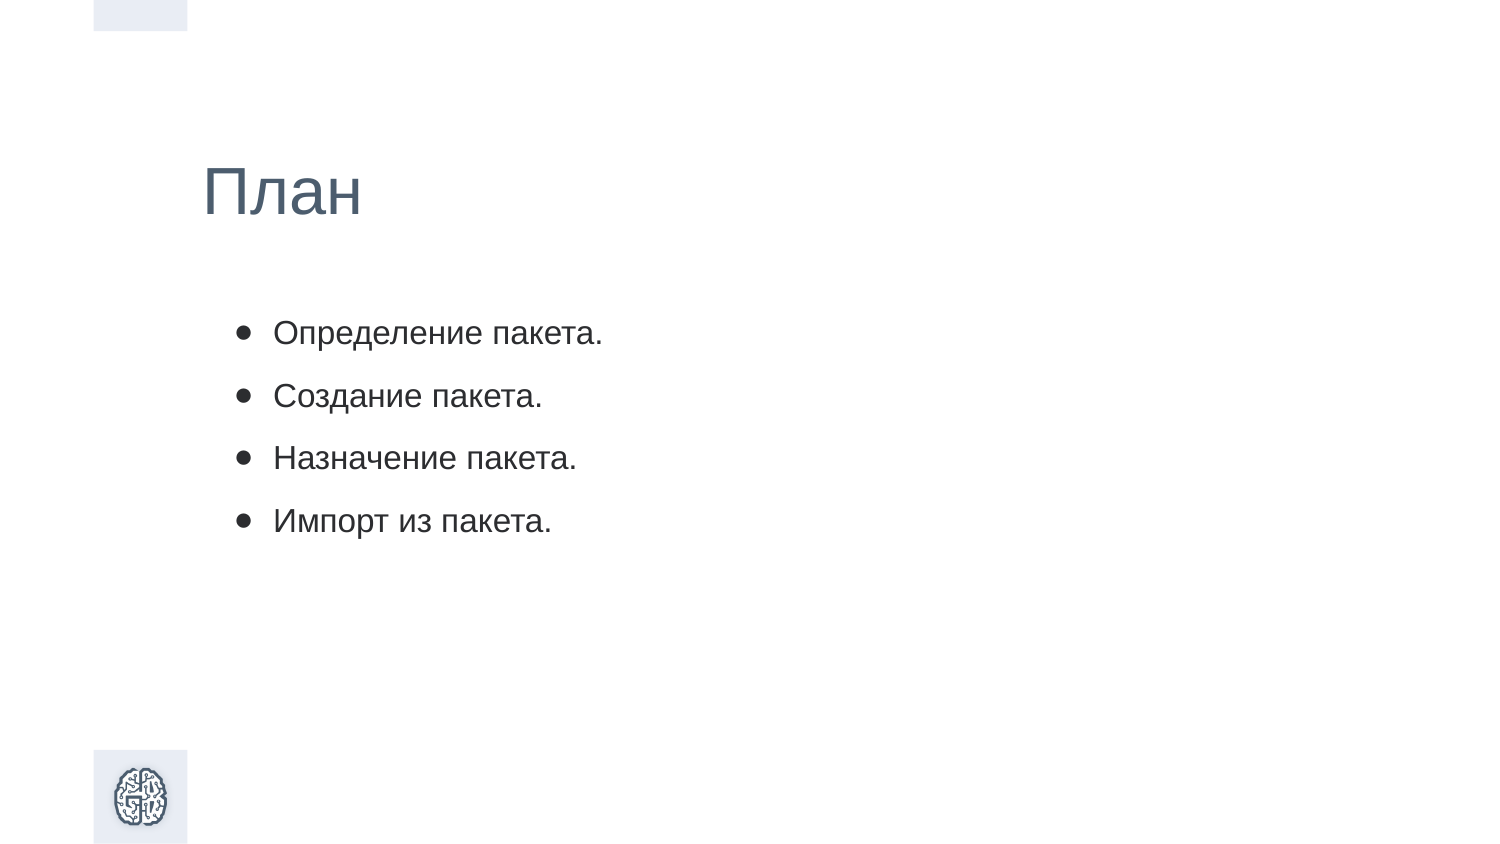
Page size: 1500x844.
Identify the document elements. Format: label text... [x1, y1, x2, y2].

text_box Импорт из пакета. [187, 472, 1312, 546]
text_box Создание пакета. [187, 358, 1312, 409]
text_box План [187, 93, 1312, 282]
text_box Назначение пакета. [187, 409, 1312, 472]
picture [106, 760, 175, 834]
text_box Определение пакета. [187, 284, 1312, 358]
